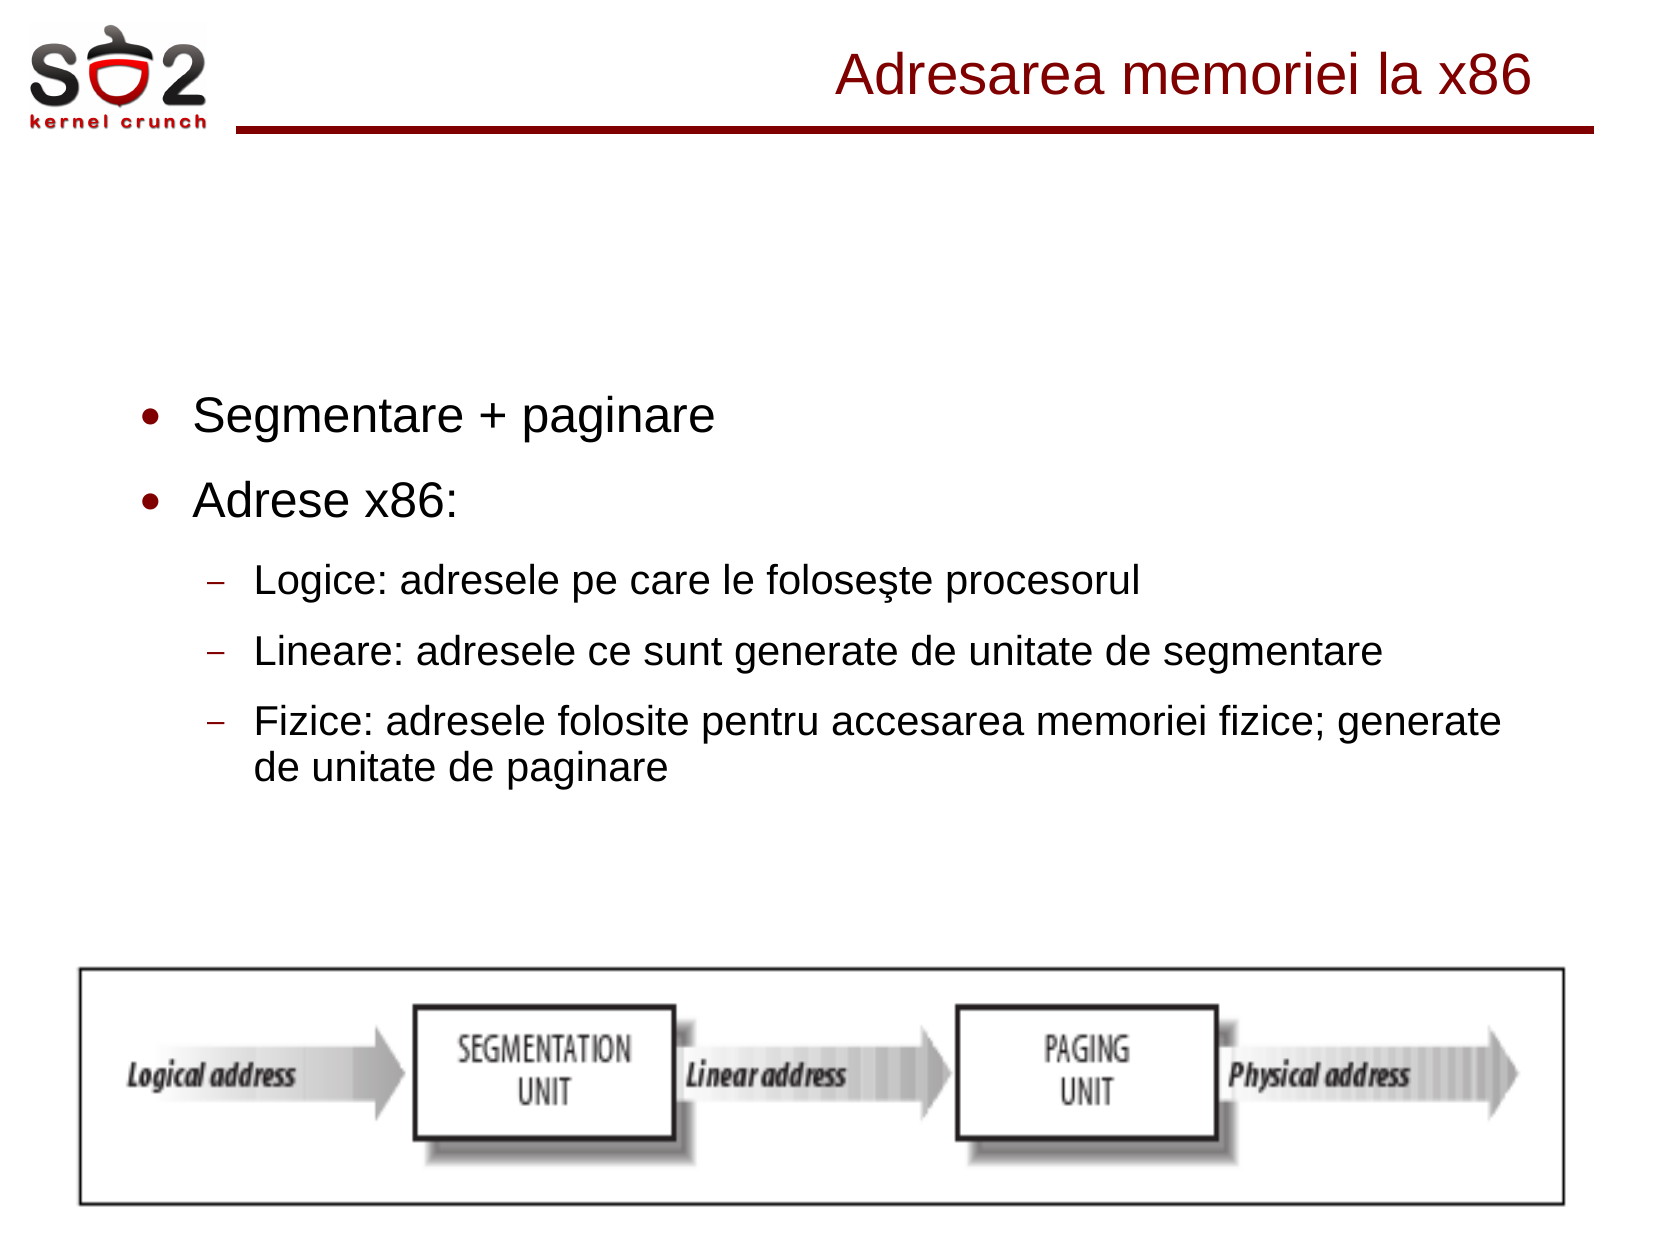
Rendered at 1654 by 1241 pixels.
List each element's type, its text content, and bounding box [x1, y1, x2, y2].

picture [29, 23, 121, 130]
list Segmentare + paginare Adrese x86: Logice: adresele pe care le foloseşte procesorul Lineare: adresele ce sunt generate de unitate de segmentare Fizice: adresele folosite pentru accesarea memoriei fizice; generate de unitate de paginare [121, 365, 1534, 812]
picture [50, 938, 1593, 1225]
title Adresarea memoriei la x86 [121, 0, 1534, 148]
